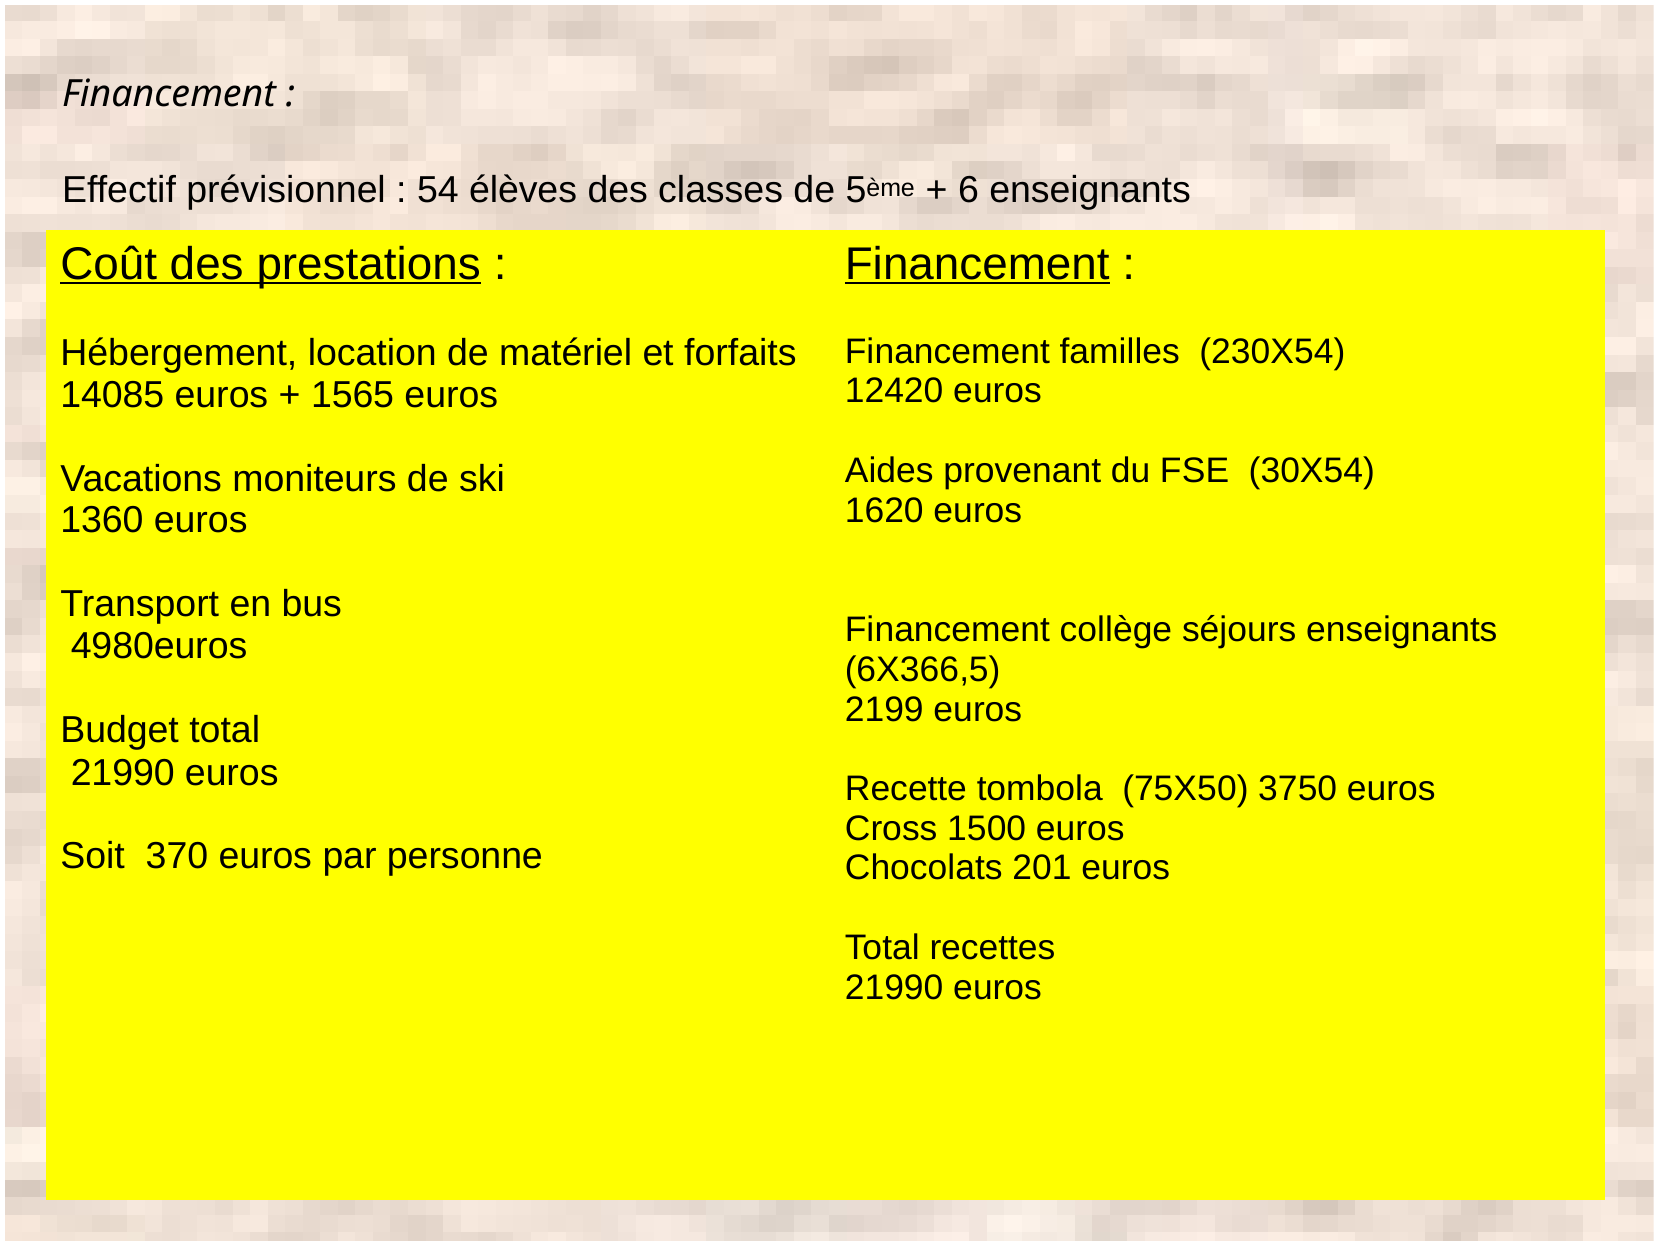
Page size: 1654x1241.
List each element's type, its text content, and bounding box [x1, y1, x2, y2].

table_header Financement : Financement familles (230X54) 12420 euros Aides provenant du FSE (30X54) 1620 euros Financement collège séjours enseignants (6X366,5) 2199 euros Recette tombola (75X50) 3750 euros Cross 1500 euros Chocolats 201 euros Total recettes 21990 euros [830, 230, 1605, 1200]
table_header Coût des prestations : Hébergement, location de matériel et forfaits 14085 euros + 1565 euros Vacations moniteurs de ski 1360 euros Transport en bus 4980euros Budget total 21990 euros Soit 370 euros par personne [46, 230, 830, 1200]
picture [5, 5, 1654, 1241]
text_box Financement : Effectif prévisionnel : 54 élèves des classes de 5ème + 6 enseignants [47, 59, 1207, 224]
